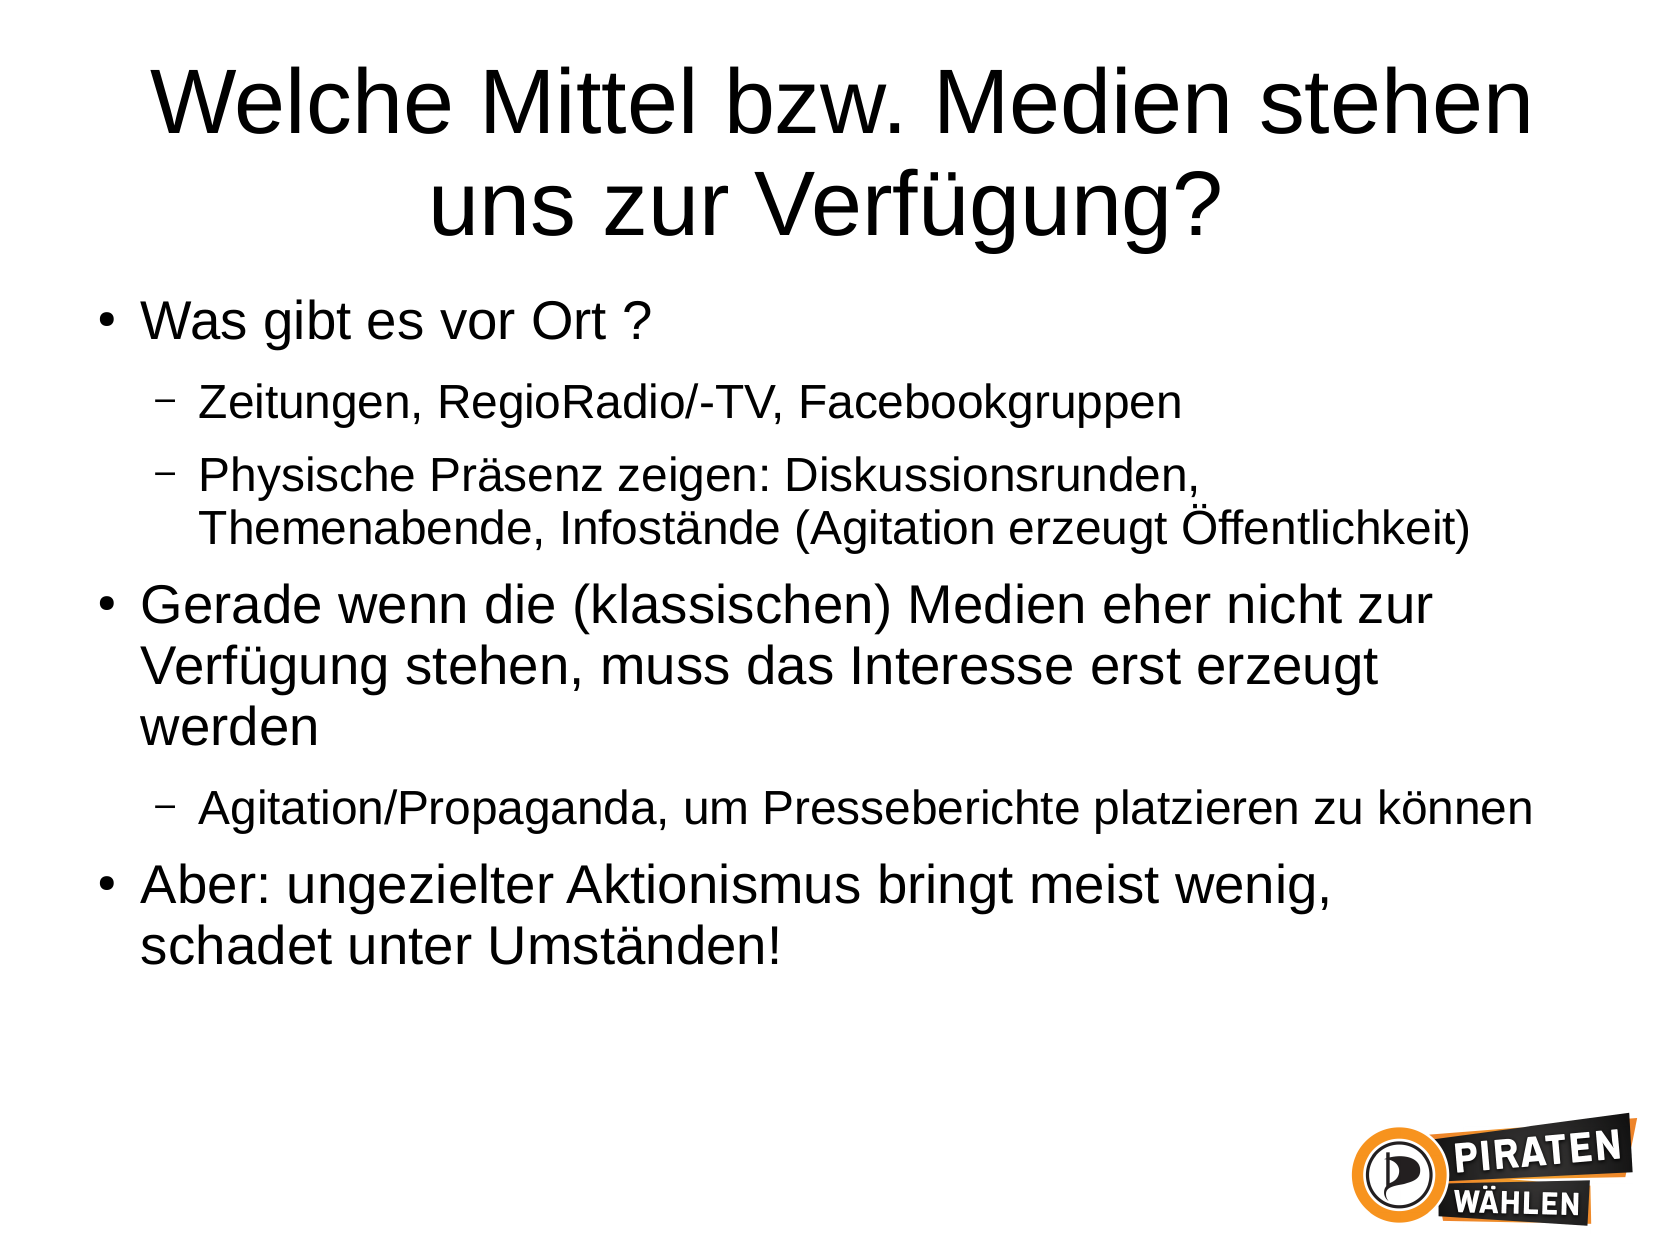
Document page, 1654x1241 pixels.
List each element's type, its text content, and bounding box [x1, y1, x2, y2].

title Welche Mittel bzw. Medien stehen uns zur Verfügung? [82, 49, 1571, 257]
picture [1337, 1098, 1654, 1241]
list Was gibt es vor Ort ? Zeitungen, RegioRadio/-TV, Facebookgruppen Physische Präsenz zeigen: Diskussionsrunden, Themenabende, Infostände (Agitation erzeugt Öffentlichkeit) Gerade wenn die (klassischen) Medien eher nicht zur Verfügung stehen, muss das Interesse erst erzeugt werden Agitation/Propaganda, um Presseberichte platzieren zu können Aber: ungezielter Aktionismus bringt meist wenig, schadet unter Umständen! [82, 290, 1538, 1010]
